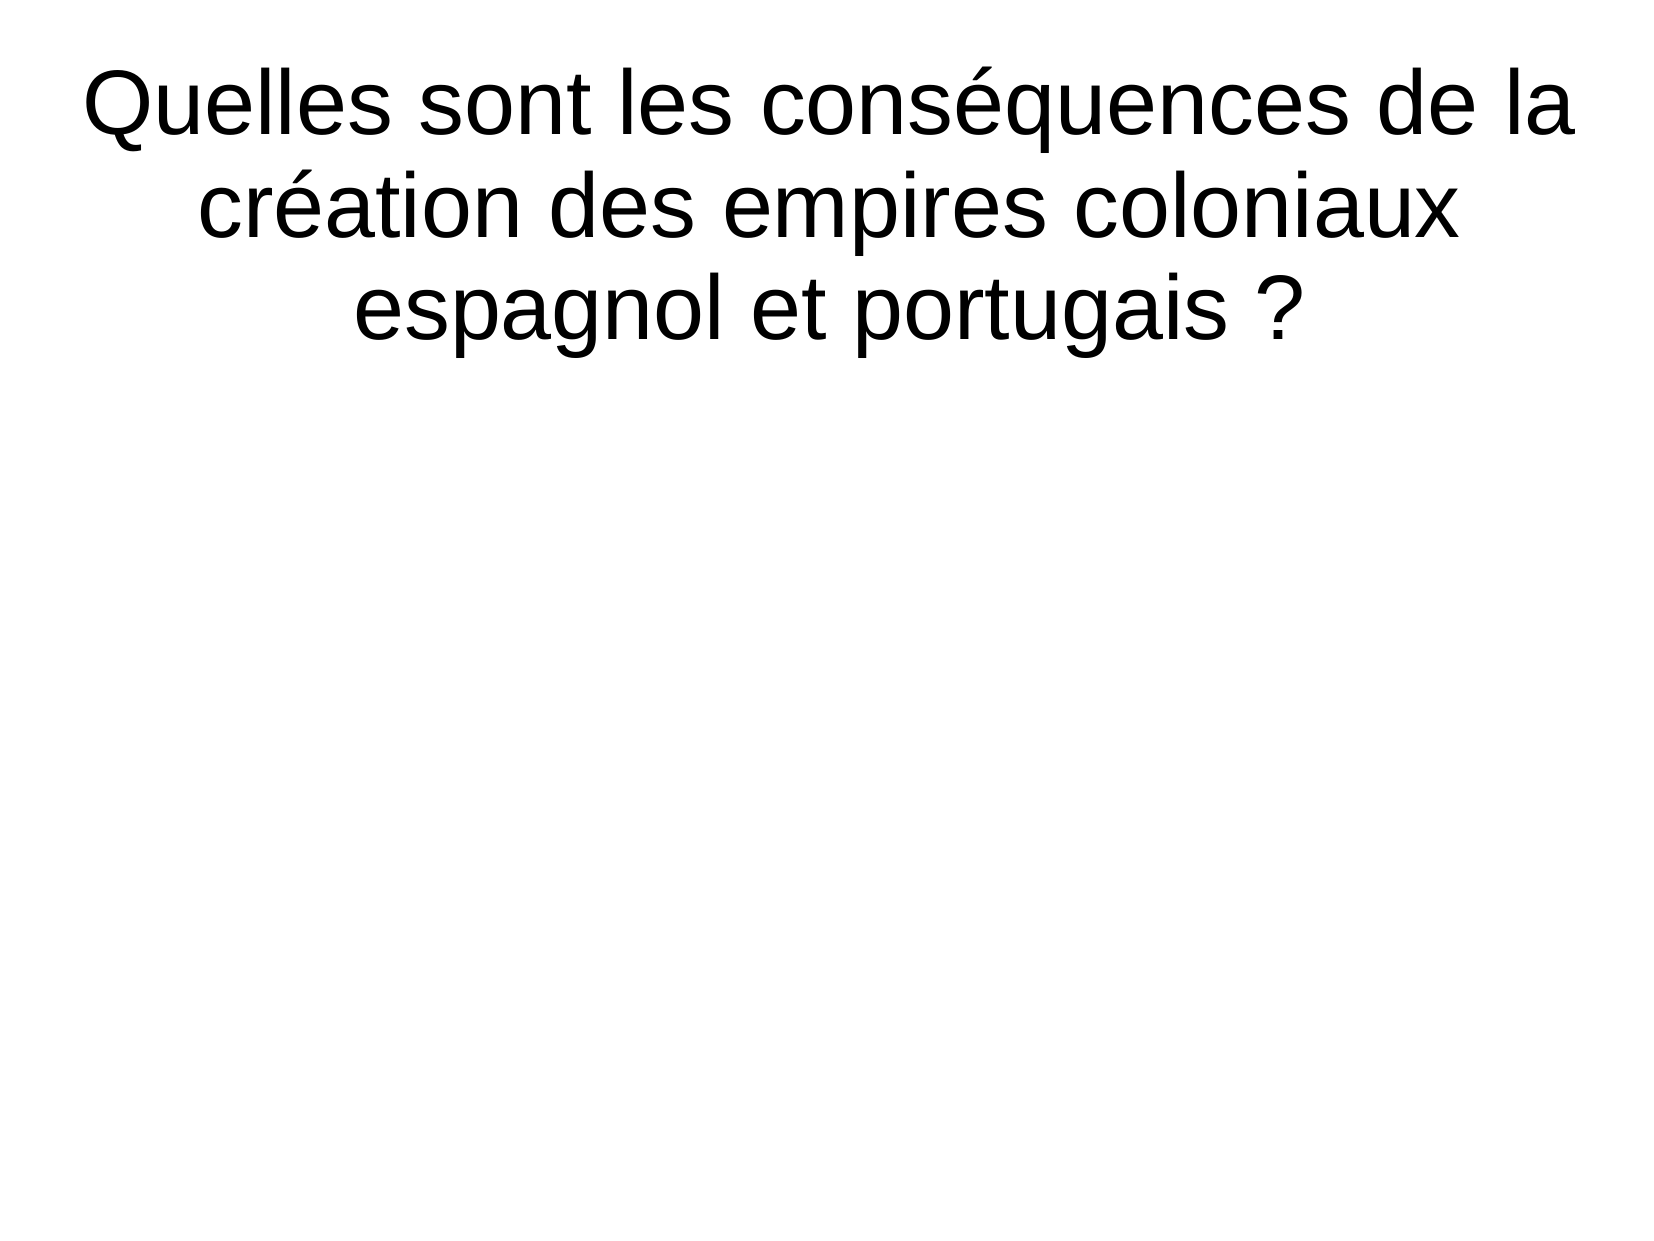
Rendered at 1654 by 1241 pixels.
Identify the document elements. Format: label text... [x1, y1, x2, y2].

text_box Quelles sont les conséquences de la création des empires coloniaux espagnol et portugais ? [65, 44, 1595, 367]
